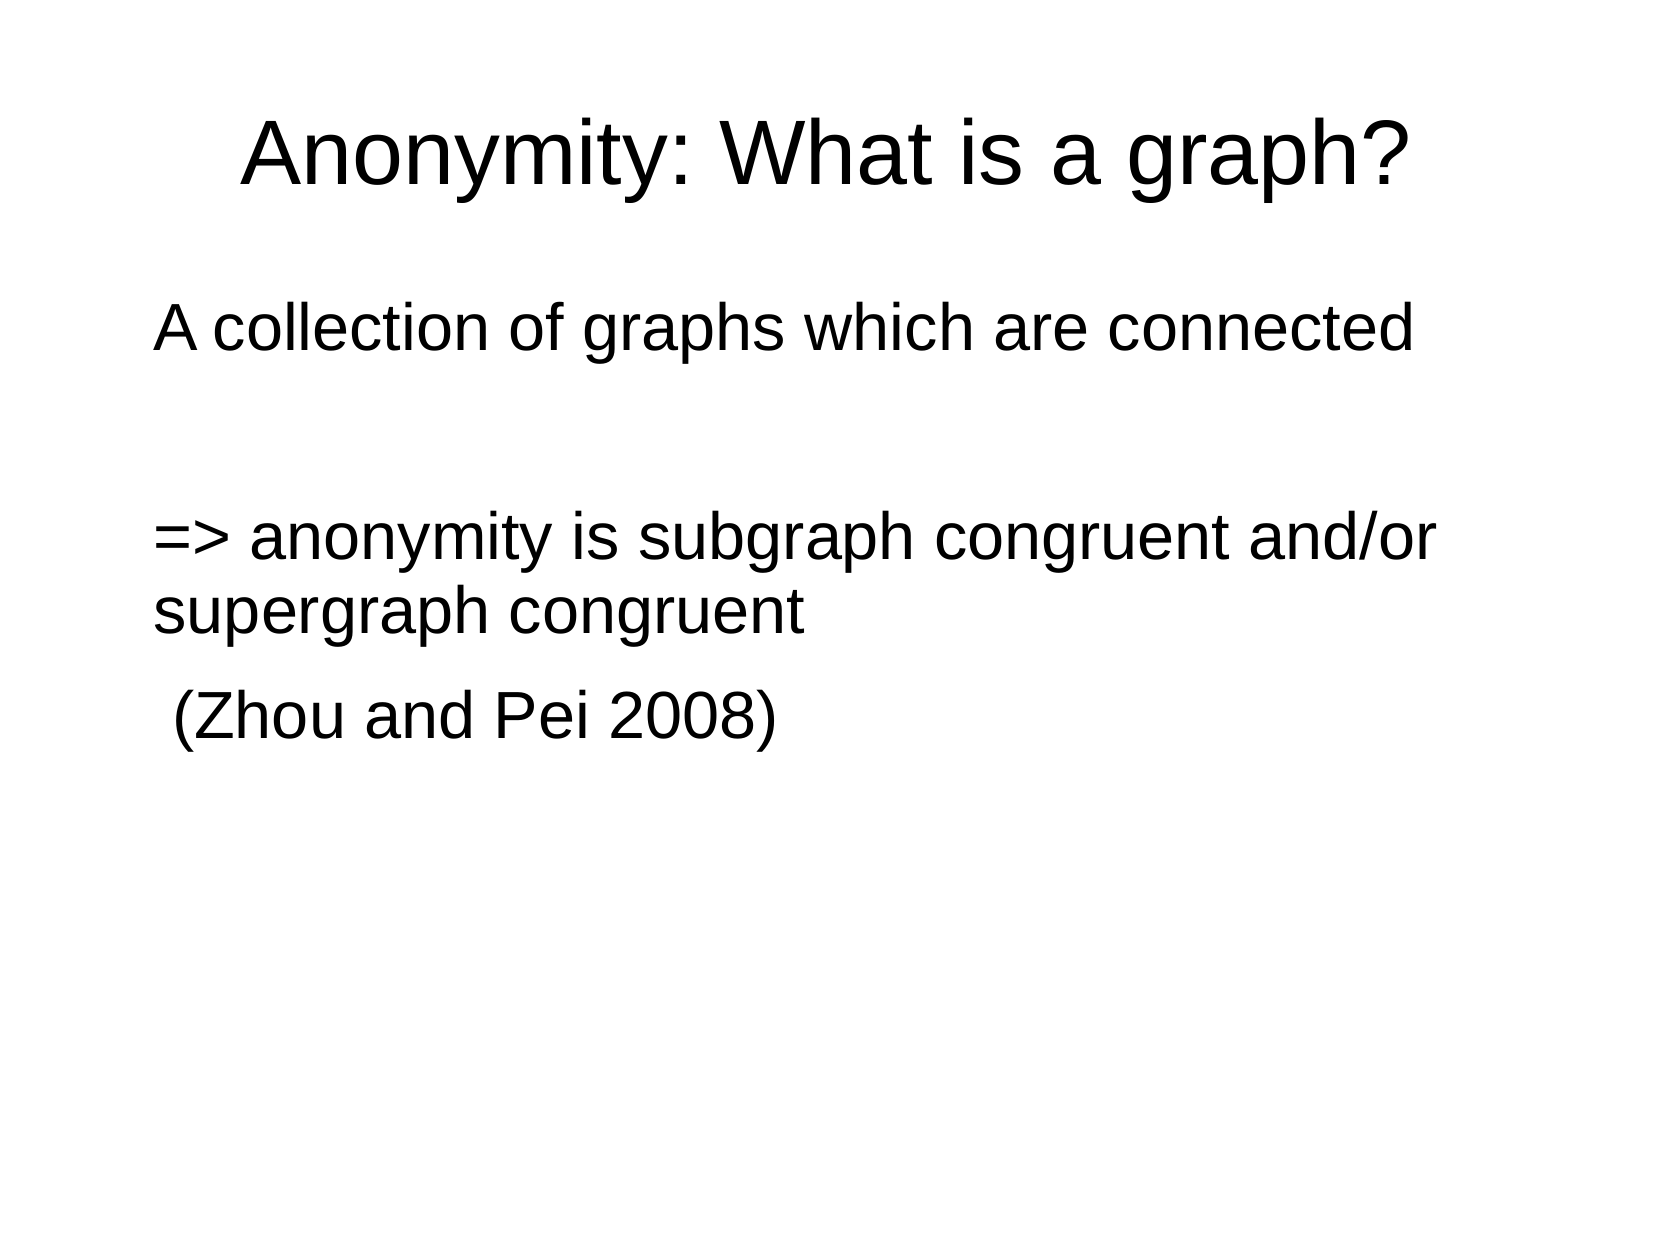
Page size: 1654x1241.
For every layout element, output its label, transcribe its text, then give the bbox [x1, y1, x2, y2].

title Anonymity: What is a graph? [82, 49, 1571, 257]
list A collection of graphs which are connected => anonymity is subgraph congruent and/or supergraph congruent (Zhou and Pei 2008) [82, 290, 1538, 1010]
